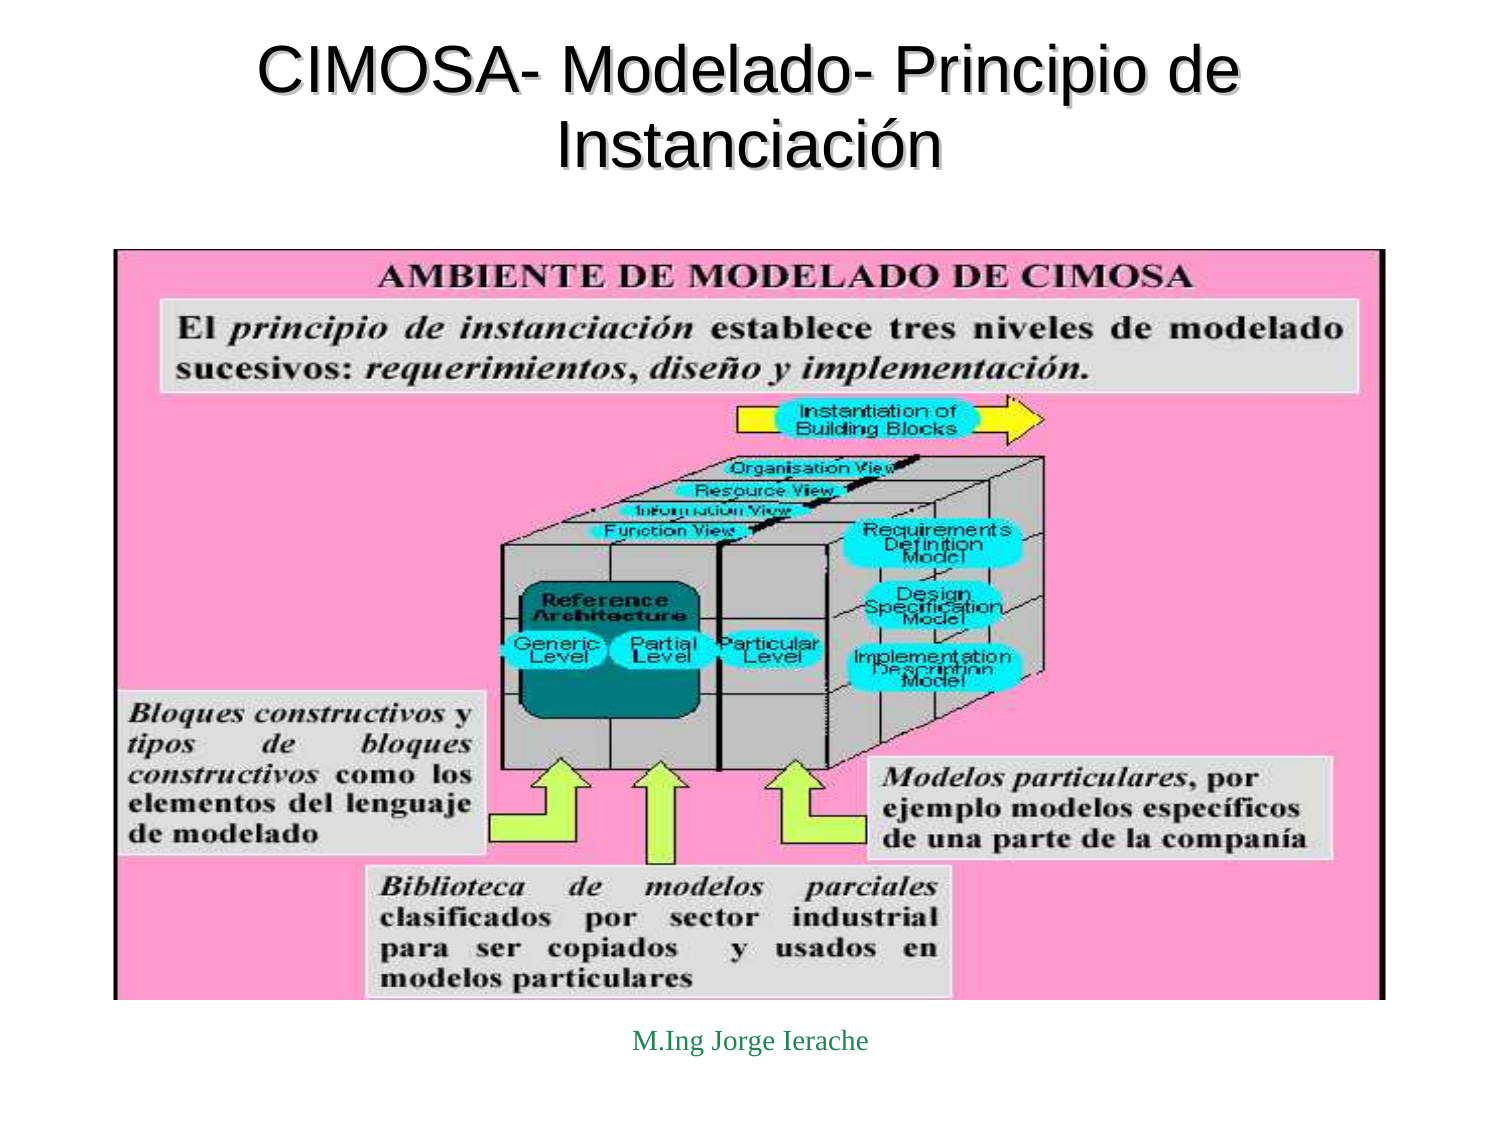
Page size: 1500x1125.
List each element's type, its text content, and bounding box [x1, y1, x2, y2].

title CIMOSA- Modelado- Principio de Instanciación [74, 19, 1425, 195]
picture [112, 249, 1388, 1000]
